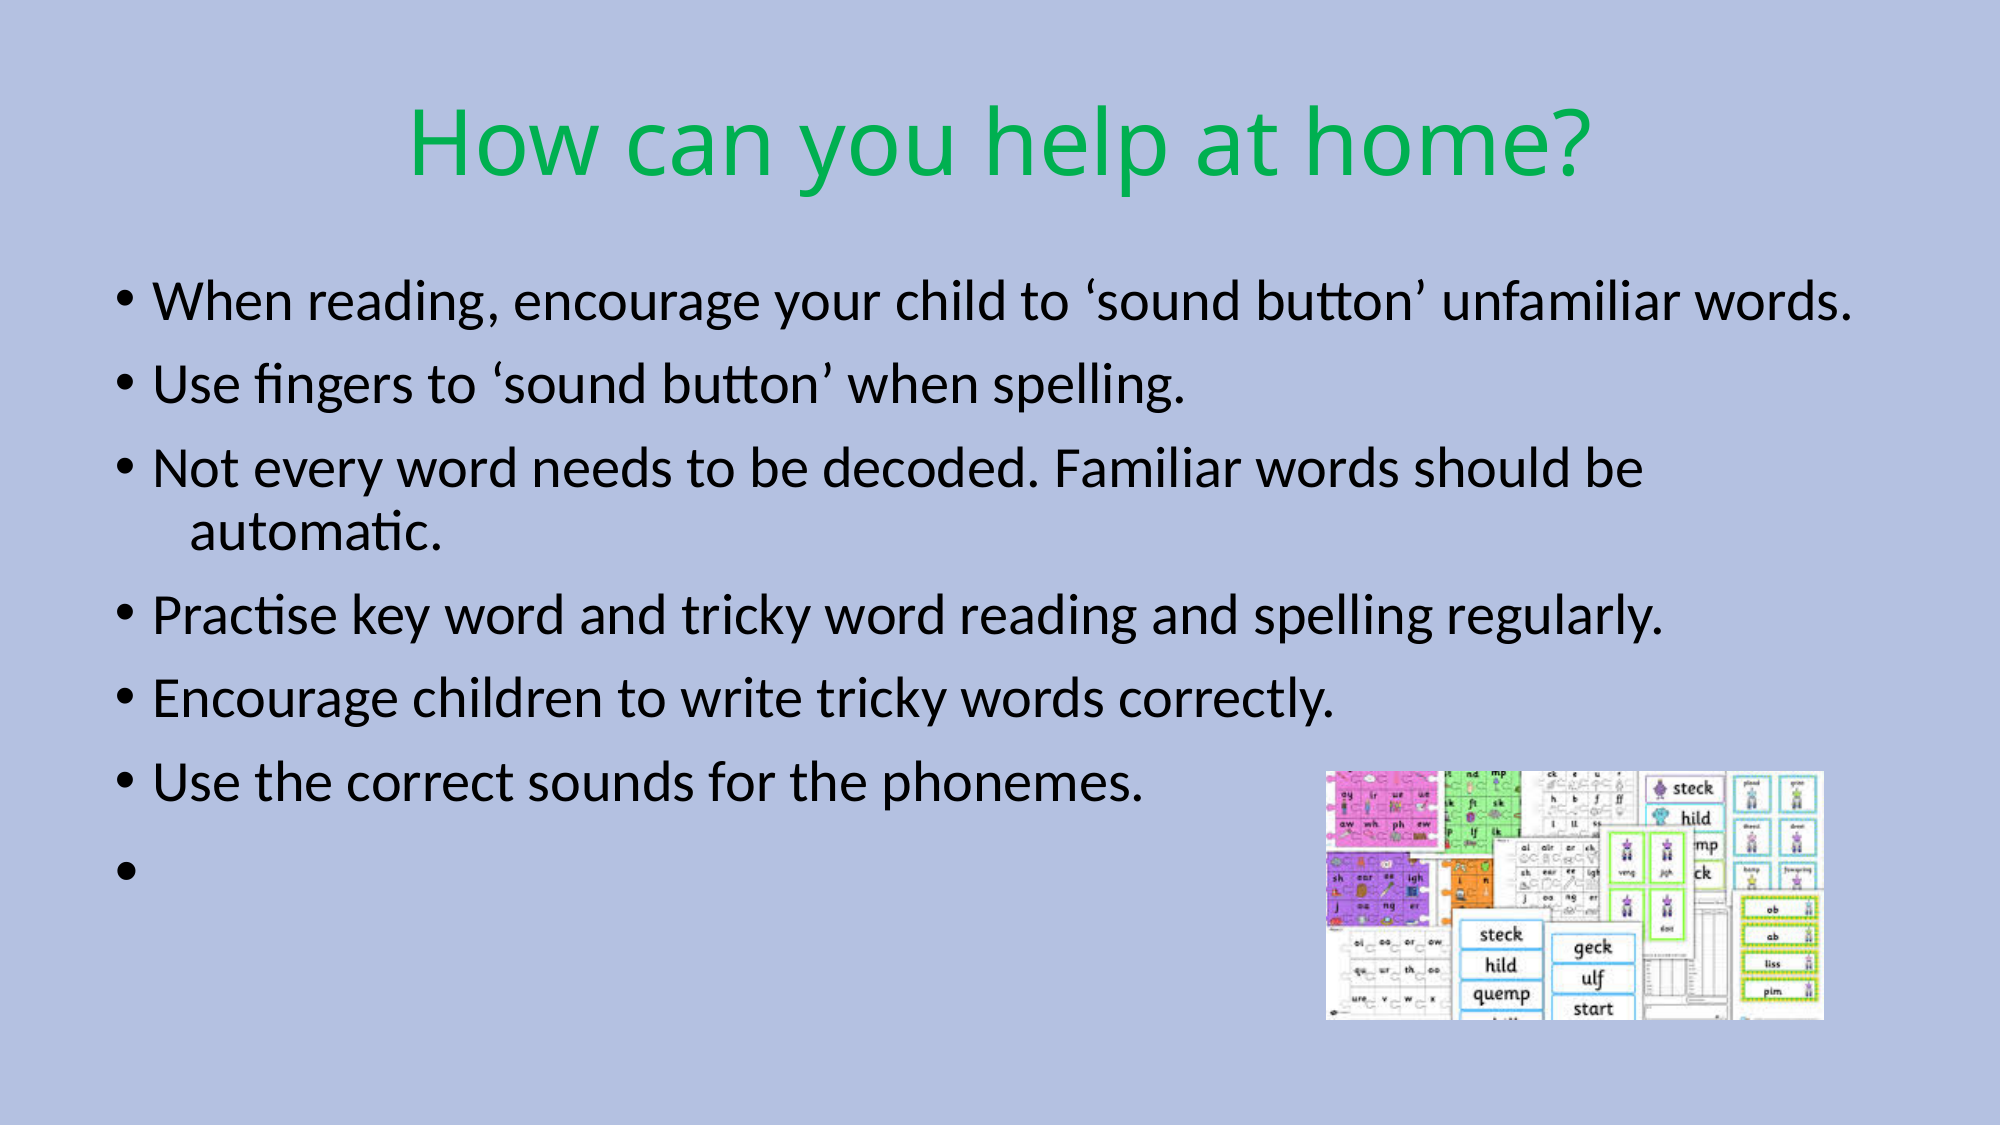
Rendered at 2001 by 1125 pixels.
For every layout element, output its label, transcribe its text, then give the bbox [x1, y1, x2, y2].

title How can you help at home? [99, 45, 1900, 233]
list When reading, encourage your child to ‘sound button’ unfamiliar words. Use fingers to ‘sound button’ when spelling. Not every word needs to be decoded. Familiar words should be automatic. Practise key word and tricky word reading and spelling regularly. Encourage children to write tricky words correctly. Use the correct sounds for the phonemes. [99, 262, 1900, 1005]
picture [1326, 771, 1824, 1020]
